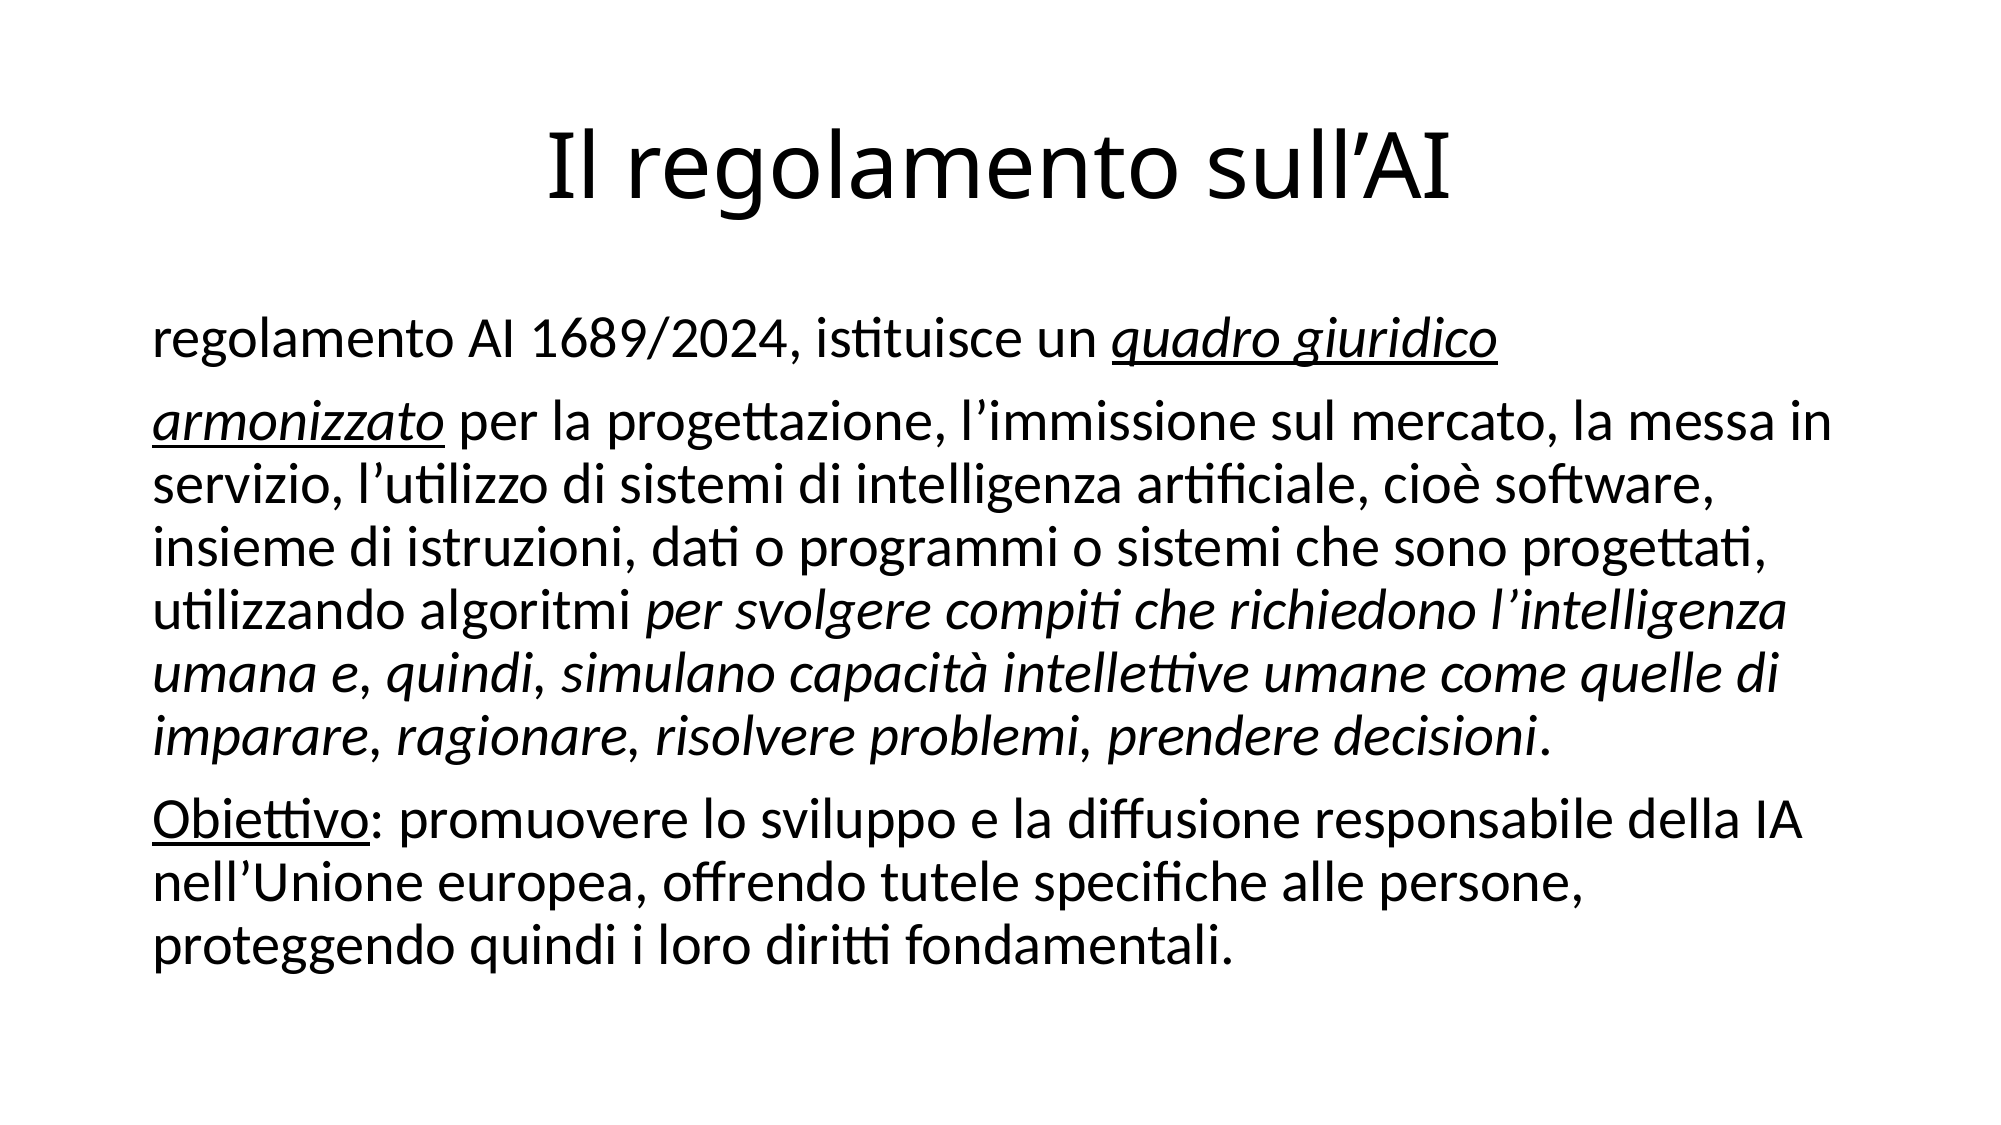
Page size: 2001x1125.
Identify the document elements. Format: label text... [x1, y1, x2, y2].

title Il regolamento sull’AI [137, 59, 1863, 278]
list regolamento AI 1689/2024, istituisce un quadro giuridico armonizzato per la progettazione, l’immissione sul mercato, la messa in servizio, l’utilizzo di sistemi di intelligenza artificiale, cioè software, insieme di istruzioni, dati o programmi o sistemi che sono progettati, utilizzando algoritmi per svolgere compiti che richiedono l’intelligenza umana e, quindi, simulano capacità intellettive umane come quelle di imparare, ragionare, risolvere problemi, prendere decisioni. Obiettivo: promuovere lo sviluppo e la diffusione responsabile della IA nell’Unione europea, offrendo tutele specifiche alle persone, proteggendo quindi i loro diritti fondamentali. [137, 299, 1863, 1014]
